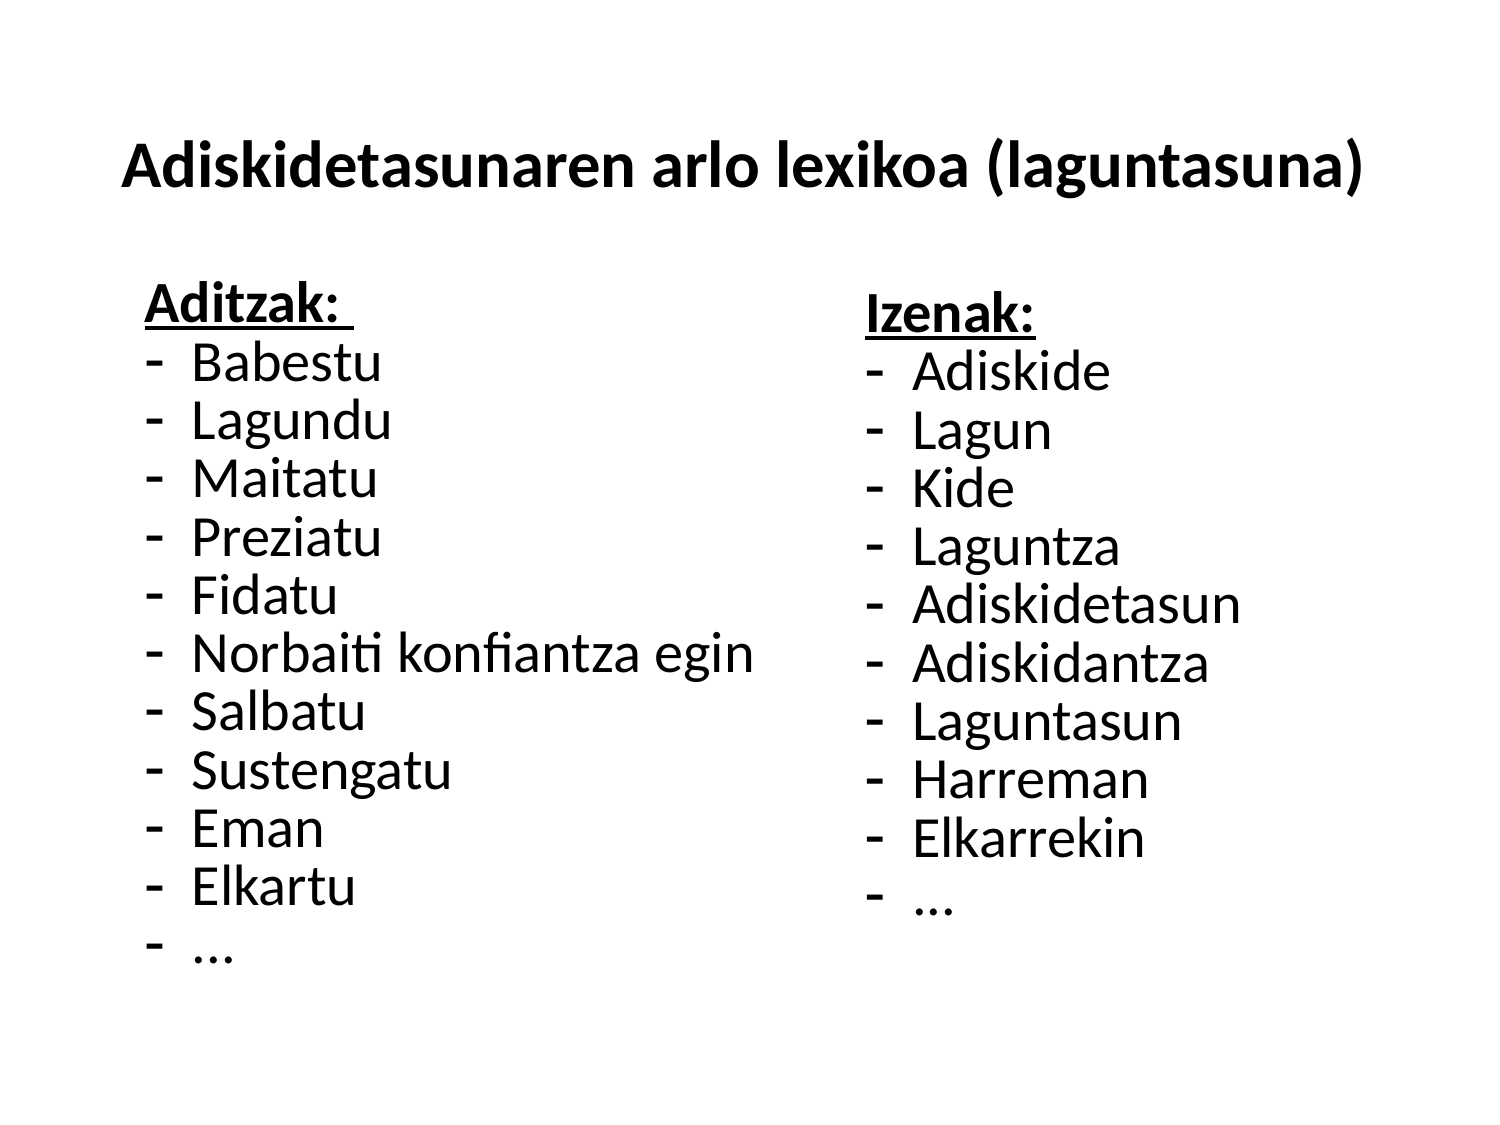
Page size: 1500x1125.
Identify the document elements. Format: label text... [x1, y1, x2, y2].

text_box Adiskidetasunaren arlo lexikoa (laguntasuna) [76, 113, 1412, 209]
text_box Izenak: Adiskide Lagun Kide Laguntza Adiskidetasun Adiskidantza Laguntasun Harreman Elkarrekin ... [850, 281, 1300, 938]
text_box Aditzak: Babestu Lagundu Maitatu Preziatu Fidatu Norbaiti konfiantza egin Salbatu Sustengatu Eman Elkartu ... [129, 271, 815, 986]
